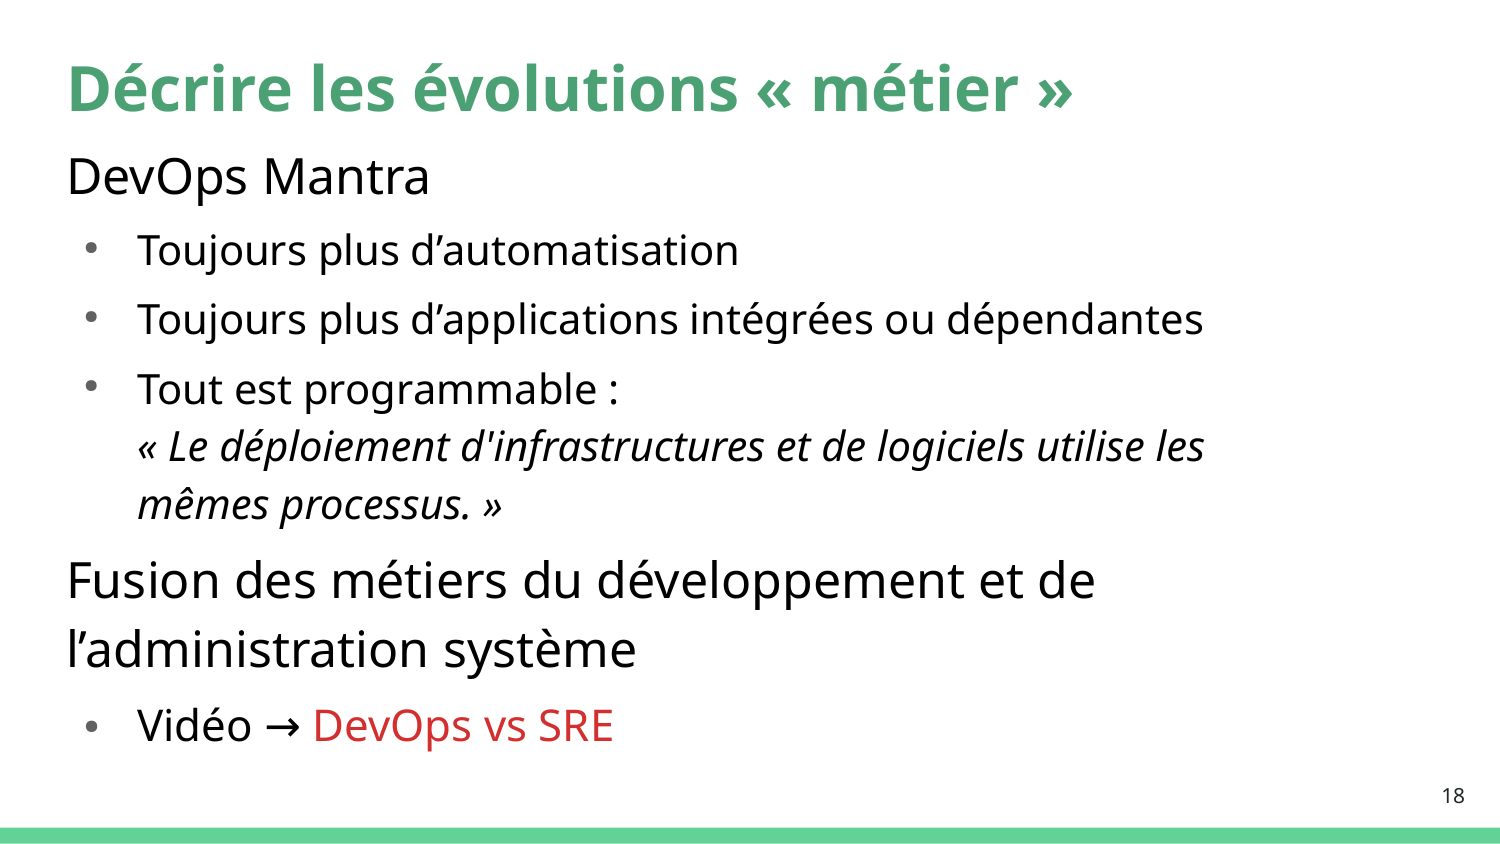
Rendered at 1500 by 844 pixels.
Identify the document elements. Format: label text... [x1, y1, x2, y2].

list DevOps Mantra Toujours plus d’automatisation Toujours plus d’applications intégrées ou dépendantes Tout est programmable : « Le déploiement d'infrastructures et de logiciels utilise les mêmes processus. » Fusion des métiers du développement et de l’administration système Vidéo → DevOps vs SRE [51, 120, 1241, 827]
title Décrire les évolutions « métier » [51, 23, 1449, 117]
text_box <numéro> [1389, 764, 1480, 830]
